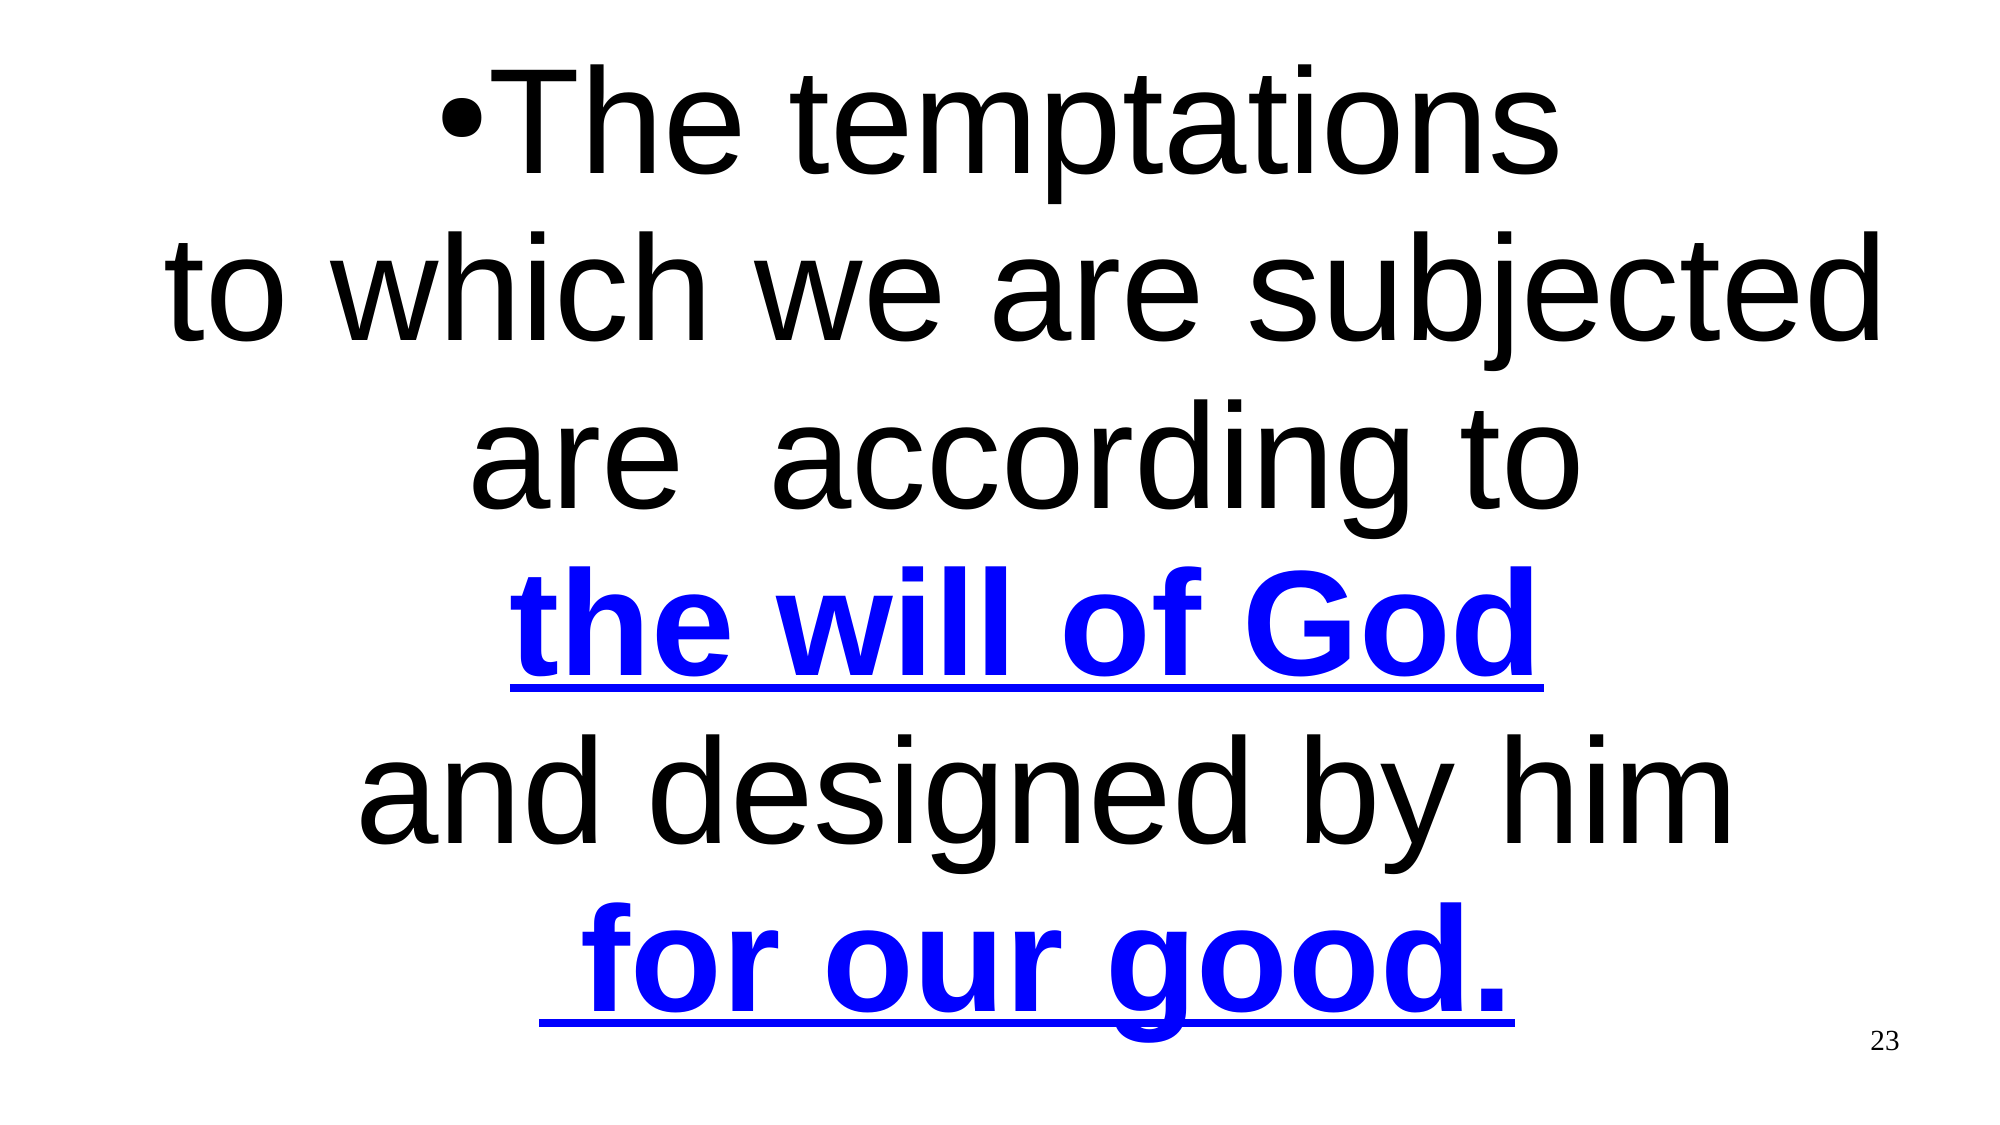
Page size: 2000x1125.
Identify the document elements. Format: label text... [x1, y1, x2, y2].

list The temptations to which we are subjected are according to the will of God and designed by him for our good. [37, 37, 1988, 1088]
